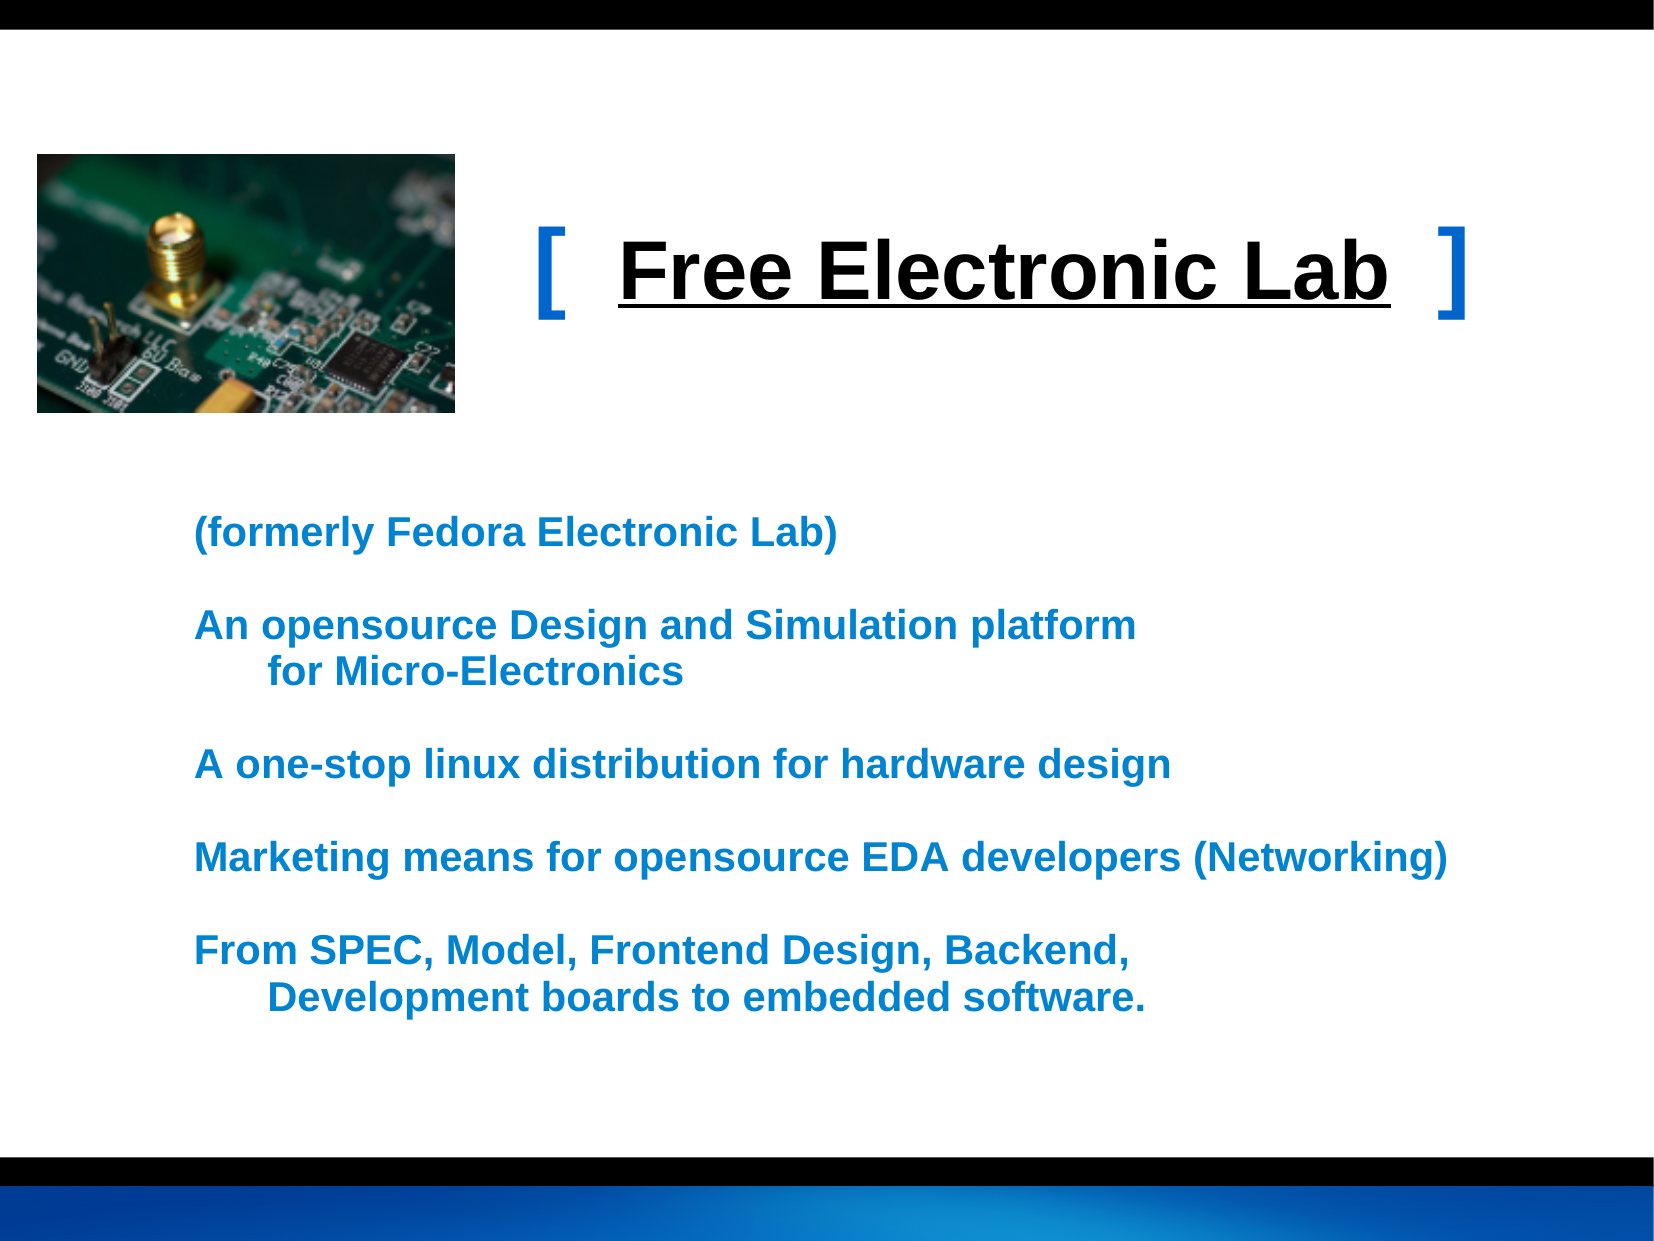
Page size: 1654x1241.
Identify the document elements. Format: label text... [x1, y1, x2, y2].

picture [0, 1186, 1654, 1241]
text_box (formerly Fedora Electronic Lab) An opensource Design and Simulation platform for Micro-Electronics A one-stop linux distribution for hardware design Marketing means for opensource EDA developers (Networking) From SPEC, Model, Frontend Design, Backend, Development boards to embedded software. [178, 501, 1464, 1033]
picture [37, 154, 455, 413]
text_box [ Free Electronic Lab ] [519, 201, 1486, 328]
